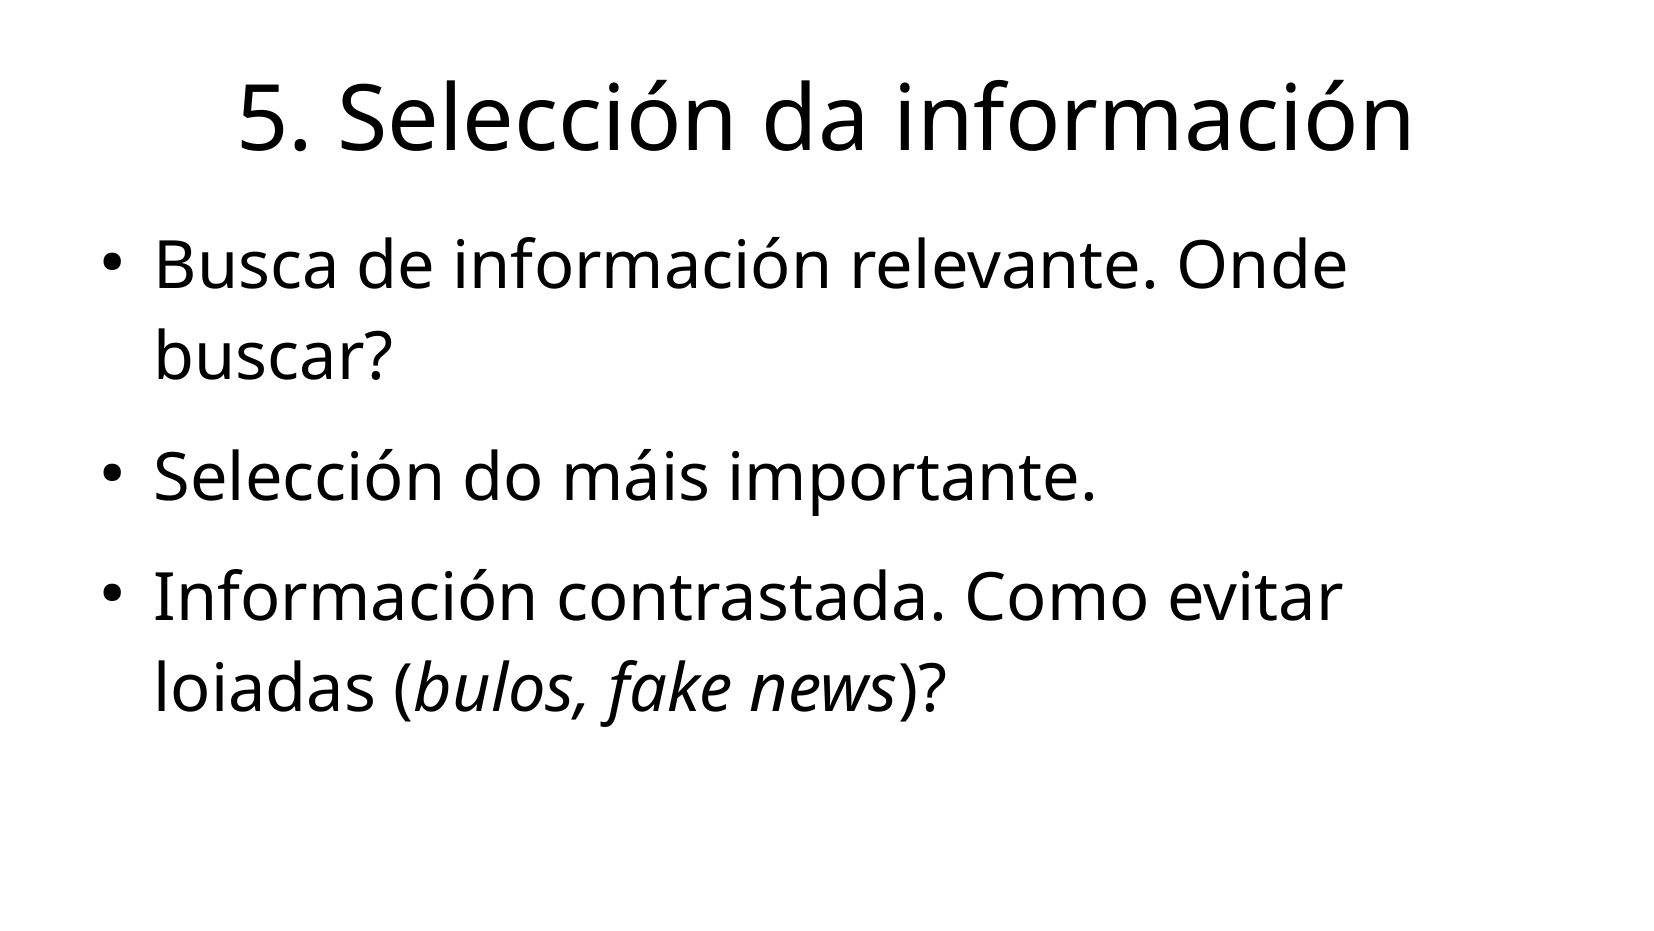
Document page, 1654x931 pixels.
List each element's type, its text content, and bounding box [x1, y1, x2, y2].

list Busca de información relevante. Onde buscar? Selección do máis importante. Información contrastada. Como evitar loiadas (bulos, fake news)? [82, 217, 1571, 758]
title 5. Selección da información [82, 37, 1571, 193]
